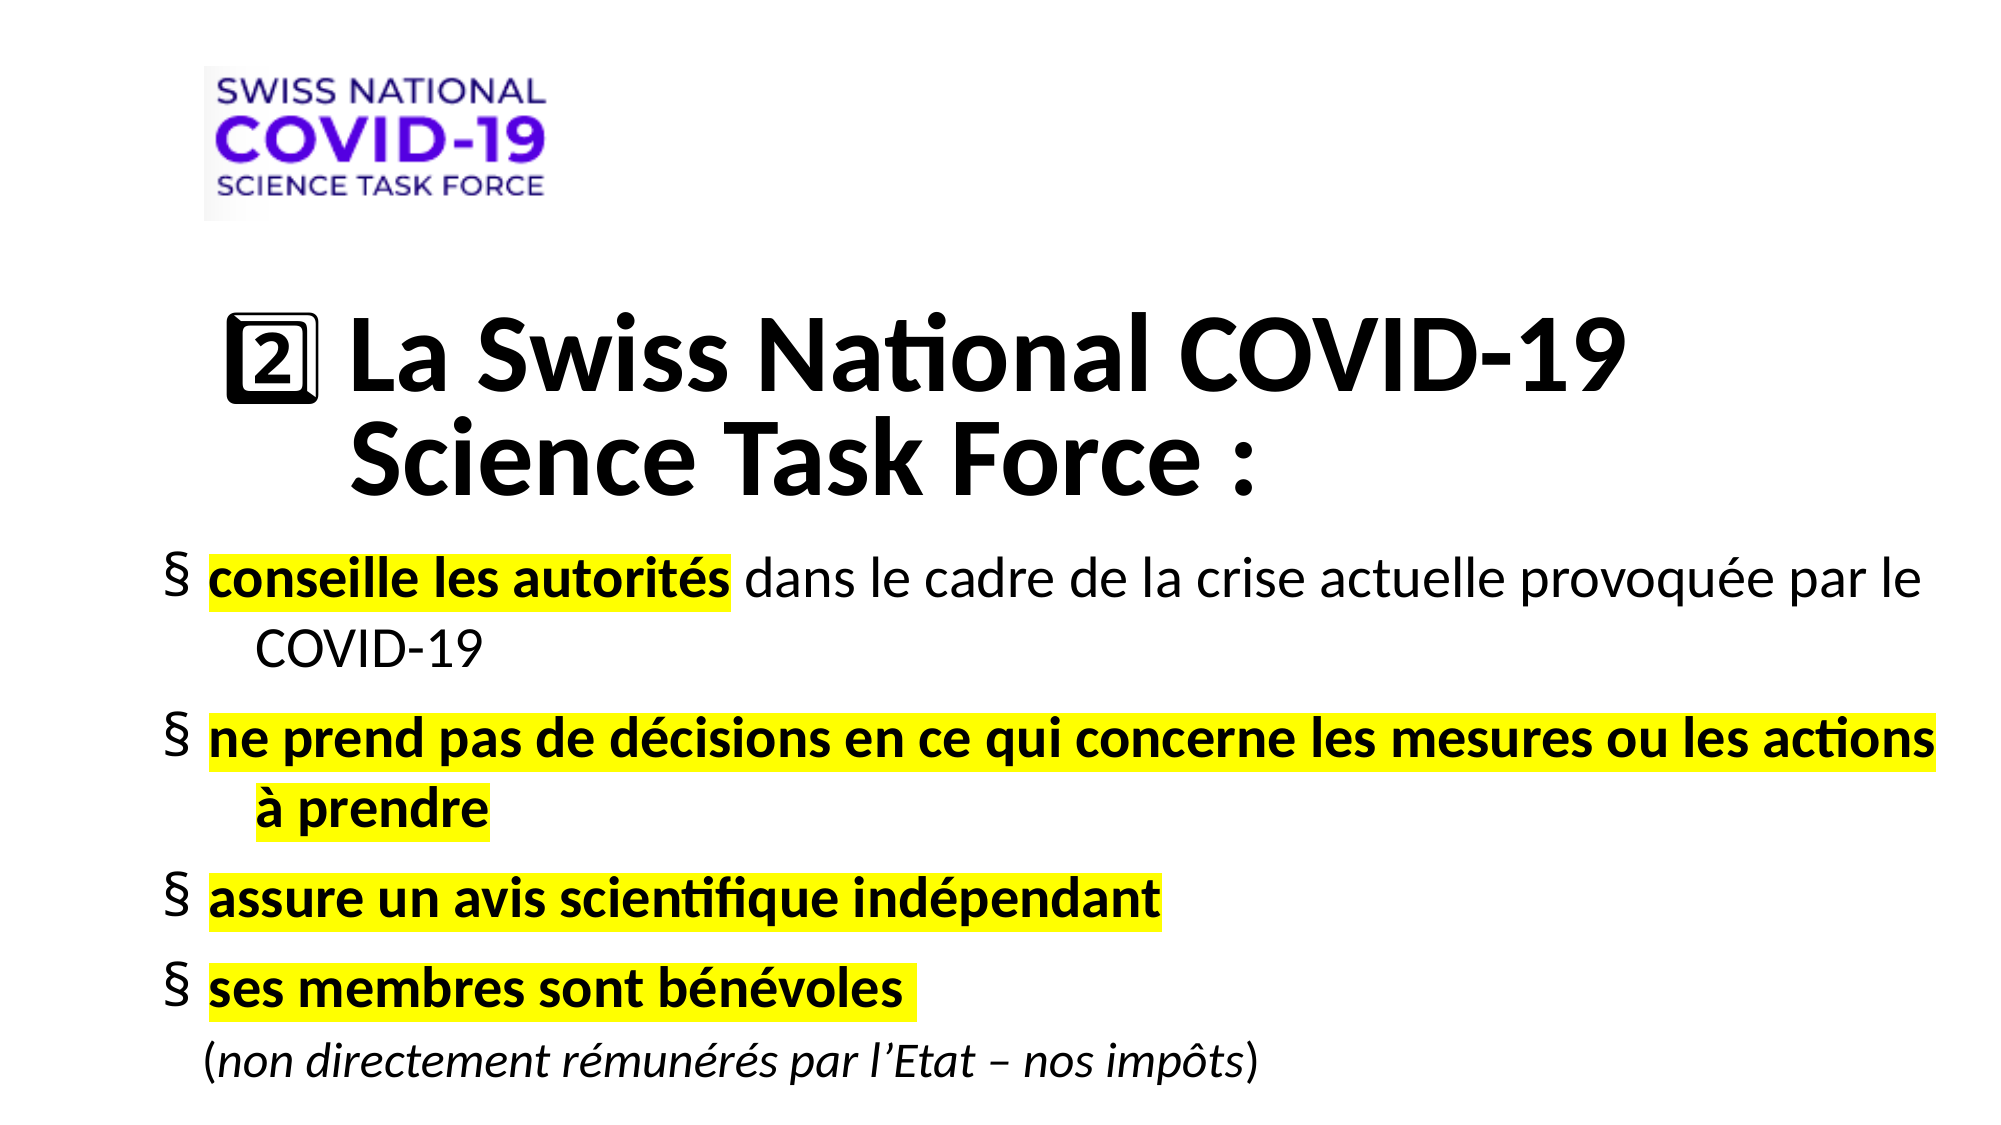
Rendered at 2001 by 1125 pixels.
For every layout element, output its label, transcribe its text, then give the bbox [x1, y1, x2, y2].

picture [204, 66, 578, 221]
text_box 2️⃣ La Swiss National COVID-19 Science Task Force : [206, 302, 1967, 532]
text_box conseille les autorités dans le cadre de la crise actuelle provoquée par le COVID-19 ne prend pas de décisions en ce qui concerne les mesures ou les actions à prendre assure un avis scientifique indépendant ses membres sont bénévoles (non directement rémunérés par l’Etat – nos impôts) [147, 531, 1967, 1102]
